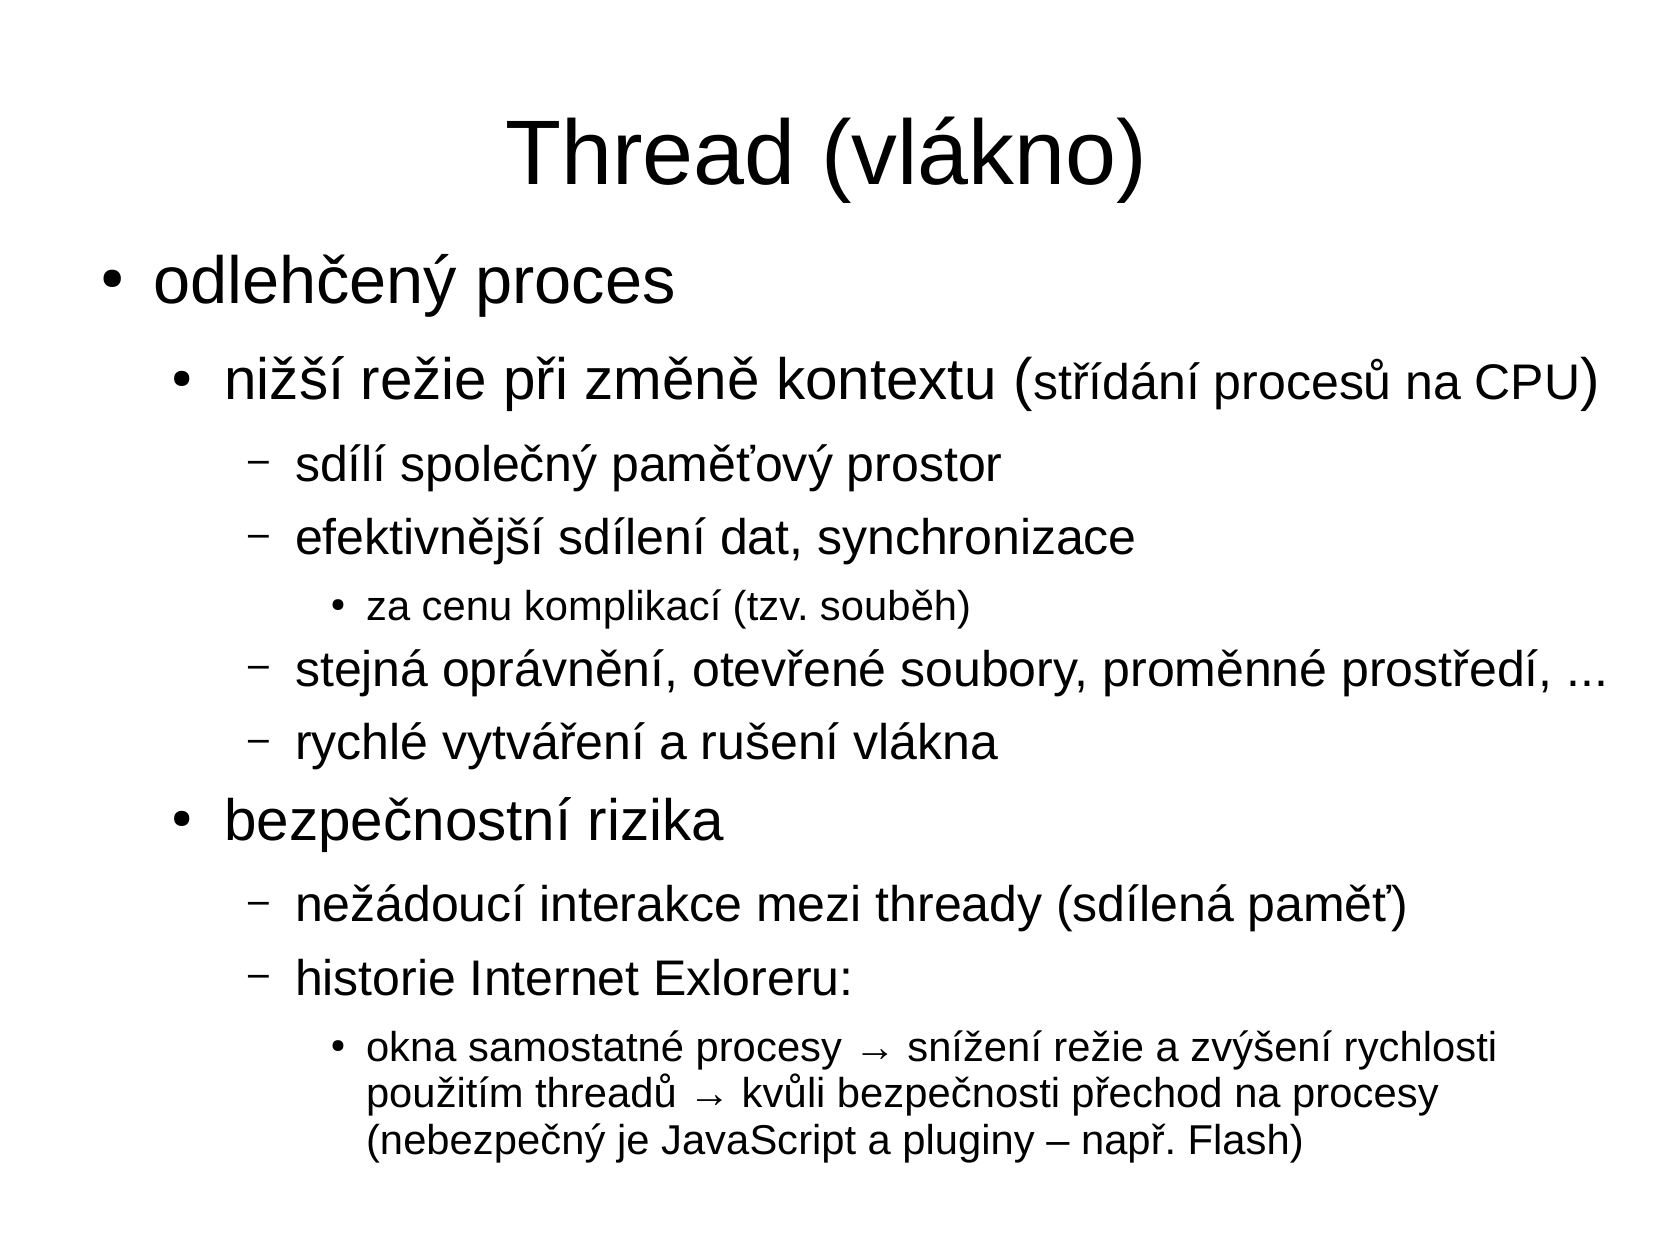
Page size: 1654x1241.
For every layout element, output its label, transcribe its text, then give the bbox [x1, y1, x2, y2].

title Thread (vlákno) [82, 56, 1571, 242]
list odlehčený proces nižší režie při změně kontextu (střídání procesů na CPU) sdílí společný paměťový prostor efektivnější sdílení dat, synchronizace za cenu komplikací (tzv. souběh) stejná oprávnění, otevřené soubory, proměnné prostředí, ... rychlé vytváření a rušení vlákna bezpečnostní rizika nežádoucí interakce mezi thready (sdílená paměť) historie Internet Exloreru: okna samostatné procesy → snížení režie a zvýšení rychlosti použitím threadů → kvůli bezpečnosti přechod na procesy (nebezpečný je JavaScript a pluginy – např. Flash) [82, 242, 1625, 1164]
